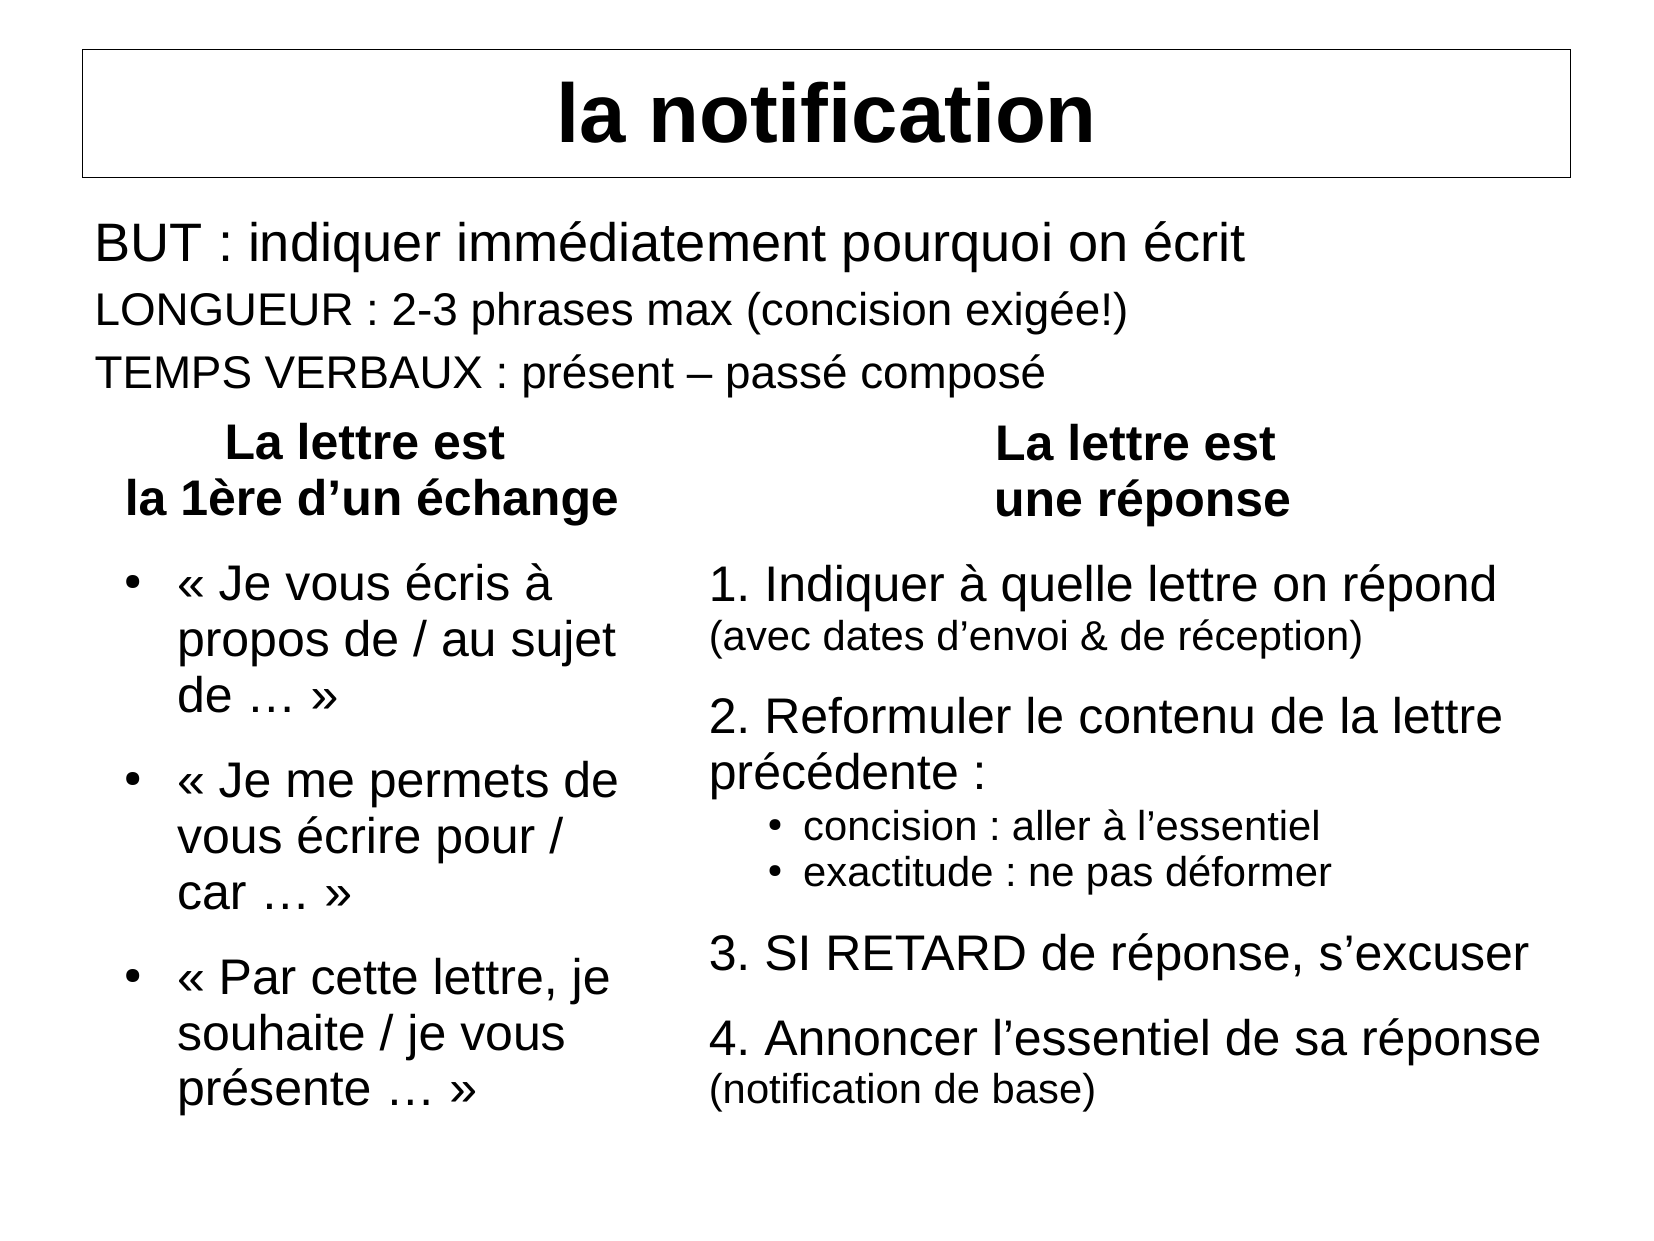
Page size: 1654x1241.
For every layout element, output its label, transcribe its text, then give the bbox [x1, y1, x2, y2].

list BUT : indiquer immédiatement pourquoi on écrit LONGUEUR : 2-3 phrases max (concision exigée!) TEMPS VERBAUX : présent – passé composé [94, 212, 1583, 402]
title la notification [82, 49, 1571, 178]
list La lettre est la 1ère d’un échange « Je vous écris à propos de / au sujet de … » « Je me permets de vous écrire pour / car … » « Par cette lettre, je souhaite / je vous présente … » [106, 414, 638, 1123]
list La lettre est une réponse 1. Indiquer à quelle lettre on répond (avec dates d’envoi & de réception) 2. Reformuler le contenu de la lettre précédente : concision : aller à l’essentiel exactitude : ne pas déformer 3. SI RETARD de réponse, s’excuser 4. Annoncer l’essentiel de sa réponse (notification de base) [708, 415, 1577, 1182]
